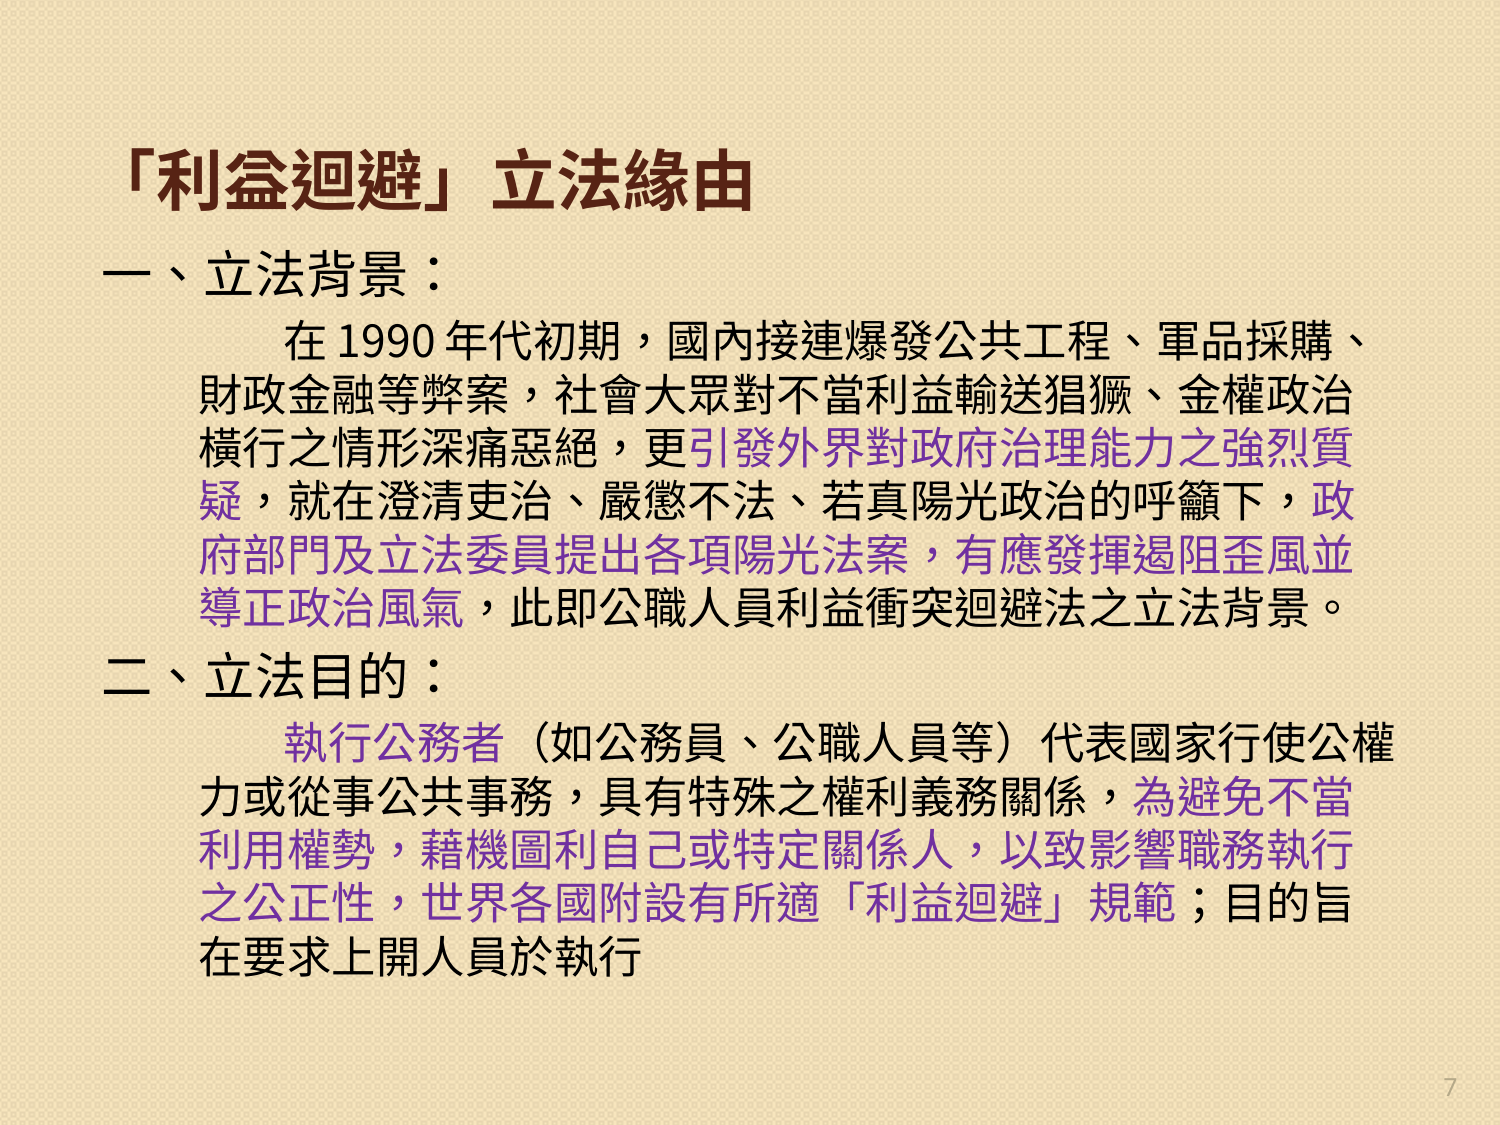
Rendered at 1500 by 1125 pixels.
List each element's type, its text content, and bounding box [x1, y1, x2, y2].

title 「利益迴避」立法緣由 [75, 35, 880, 227]
picture [0, 0, 1500, 1125]
list 一、立法背景： 在1990年代初期，國內接連爆發公共工程、軍品採購、財政金融等弊案，社會大眾對不當利益輸送猖獗、金權政治橫行之情形深痛惡絕，更引發外界對政府治理能力之強烈質疑，就在澄清吏治、嚴懲不法、若真陽光政治的呼籲下，政府部門及立法委員提出各項陽光法案，有應發揮遏阻歪風並導正政治風氣，此即公職人員利益衝突迴避法之立法背景。 二、立法目的： 執行公務者（如公務員、公職人員等）代表國家行使公權力或從事公共事務，具有特殊之權利義務關係，為避免不當利用權勢，藉機圖利自己或特定關係人，以致影響職務執行之公正性，世界各國附設有所適「利益迴避」規範；目的旨在要求上開人員於執行 [75, 234, 1413, 997]
slide_number <編號> [1413, 1034, 1488, 1113]
